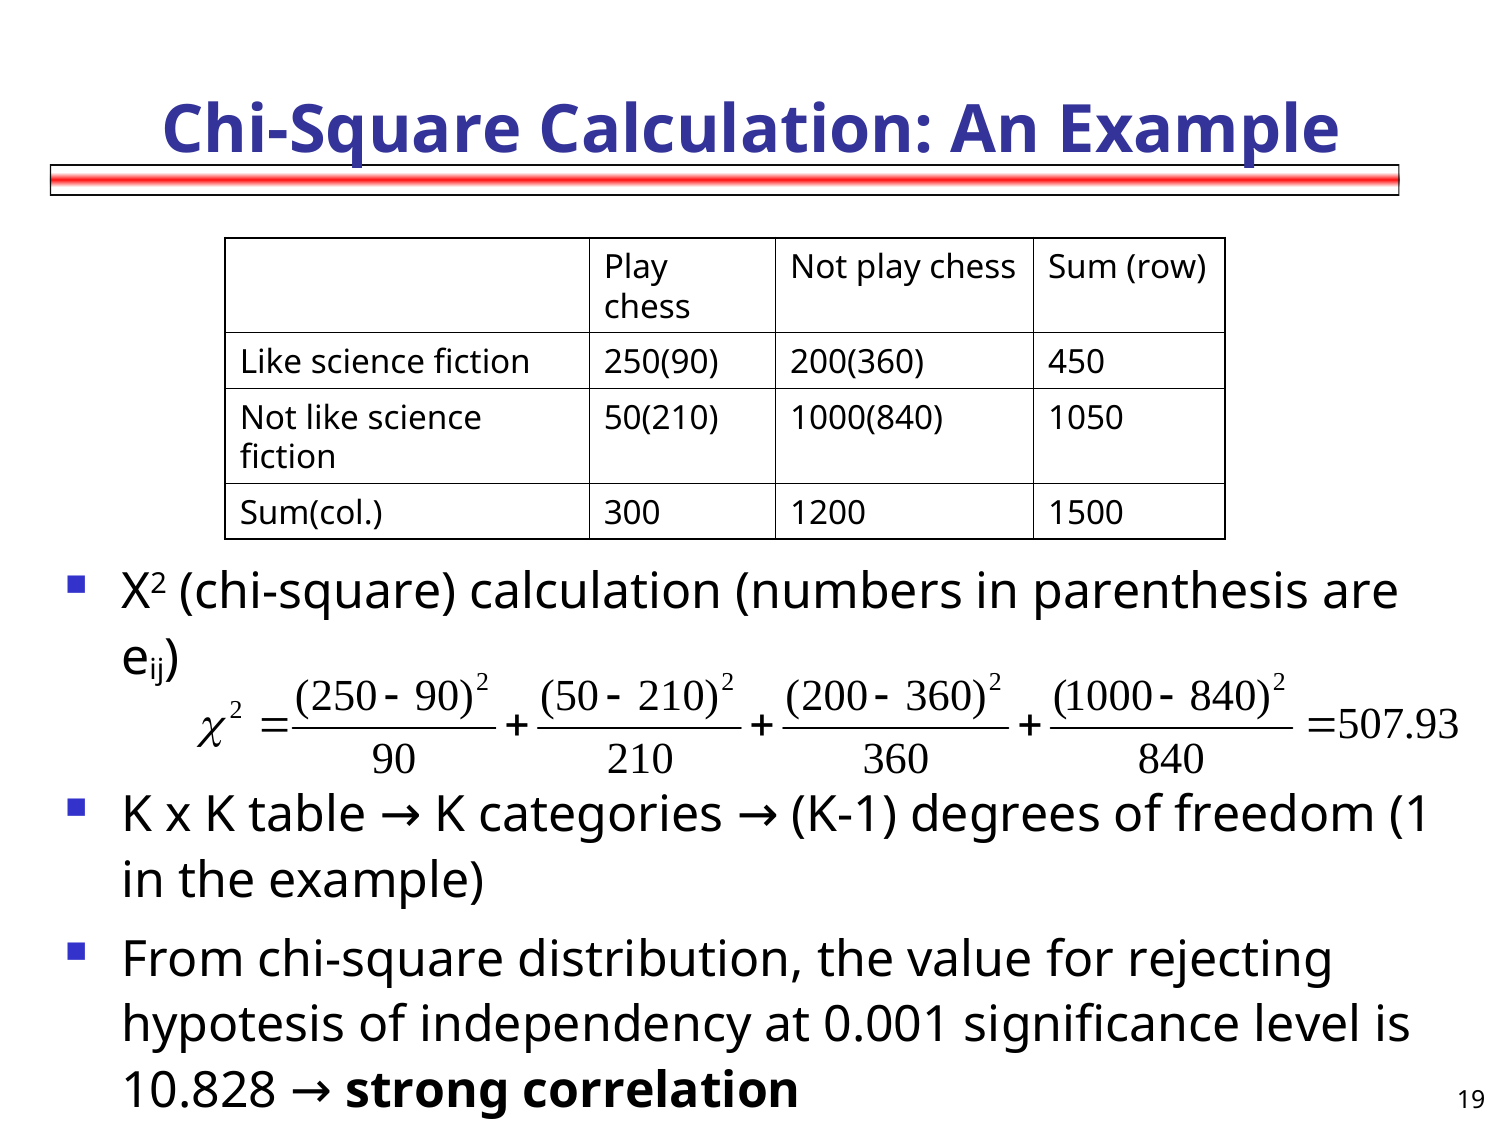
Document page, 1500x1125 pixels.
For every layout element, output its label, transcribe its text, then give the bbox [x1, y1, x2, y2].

table_cell 450 [1034, 333, 1224, 388]
table_cell 1200 [776, 484, 1033, 538]
table_cell Like science fiction [226, 333, 589, 388]
title Chi-Square Calculation: An Example [112, 0, 1391, 174]
table_cell 200(360) [776, 333, 1033, 388]
table_cell 1050 [1034, 389, 1224, 483]
table_cell 300 [590, 484, 775, 538]
text_box [189, 661, 1465, 784]
table_header [226, 239, 589, 332]
list Χ2 (chi-square) calculation (numbers in parenthesis are eij) K x K table → K categories → (K-1) degrees of freedom (1 in the example) From chi-square distribution, the value for rejecting hypotesis of independency at 0.001 significance level is 10.828 → strong correlation [50, 237, 1450, 1125]
table_header Not play chess [776, 239, 1033, 332]
table_header Play chess [590, 239, 775, 332]
table_cell Sum(col.) [226, 484, 589, 538]
table_cell 1500 [1034, 484, 1224, 538]
table_cell 50(210) [590, 389, 775, 483]
table_header Sum (row) [1034, 239, 1224, 332]
table_cell Not like science fiction [226, 389, 589, 483]
table_cell 250(90) [590, 333, 775, 388]
table_cell 1000(840) [776, 389, 1033, 483]
text_box <number> [1450, 1062, 1500, 1125]
